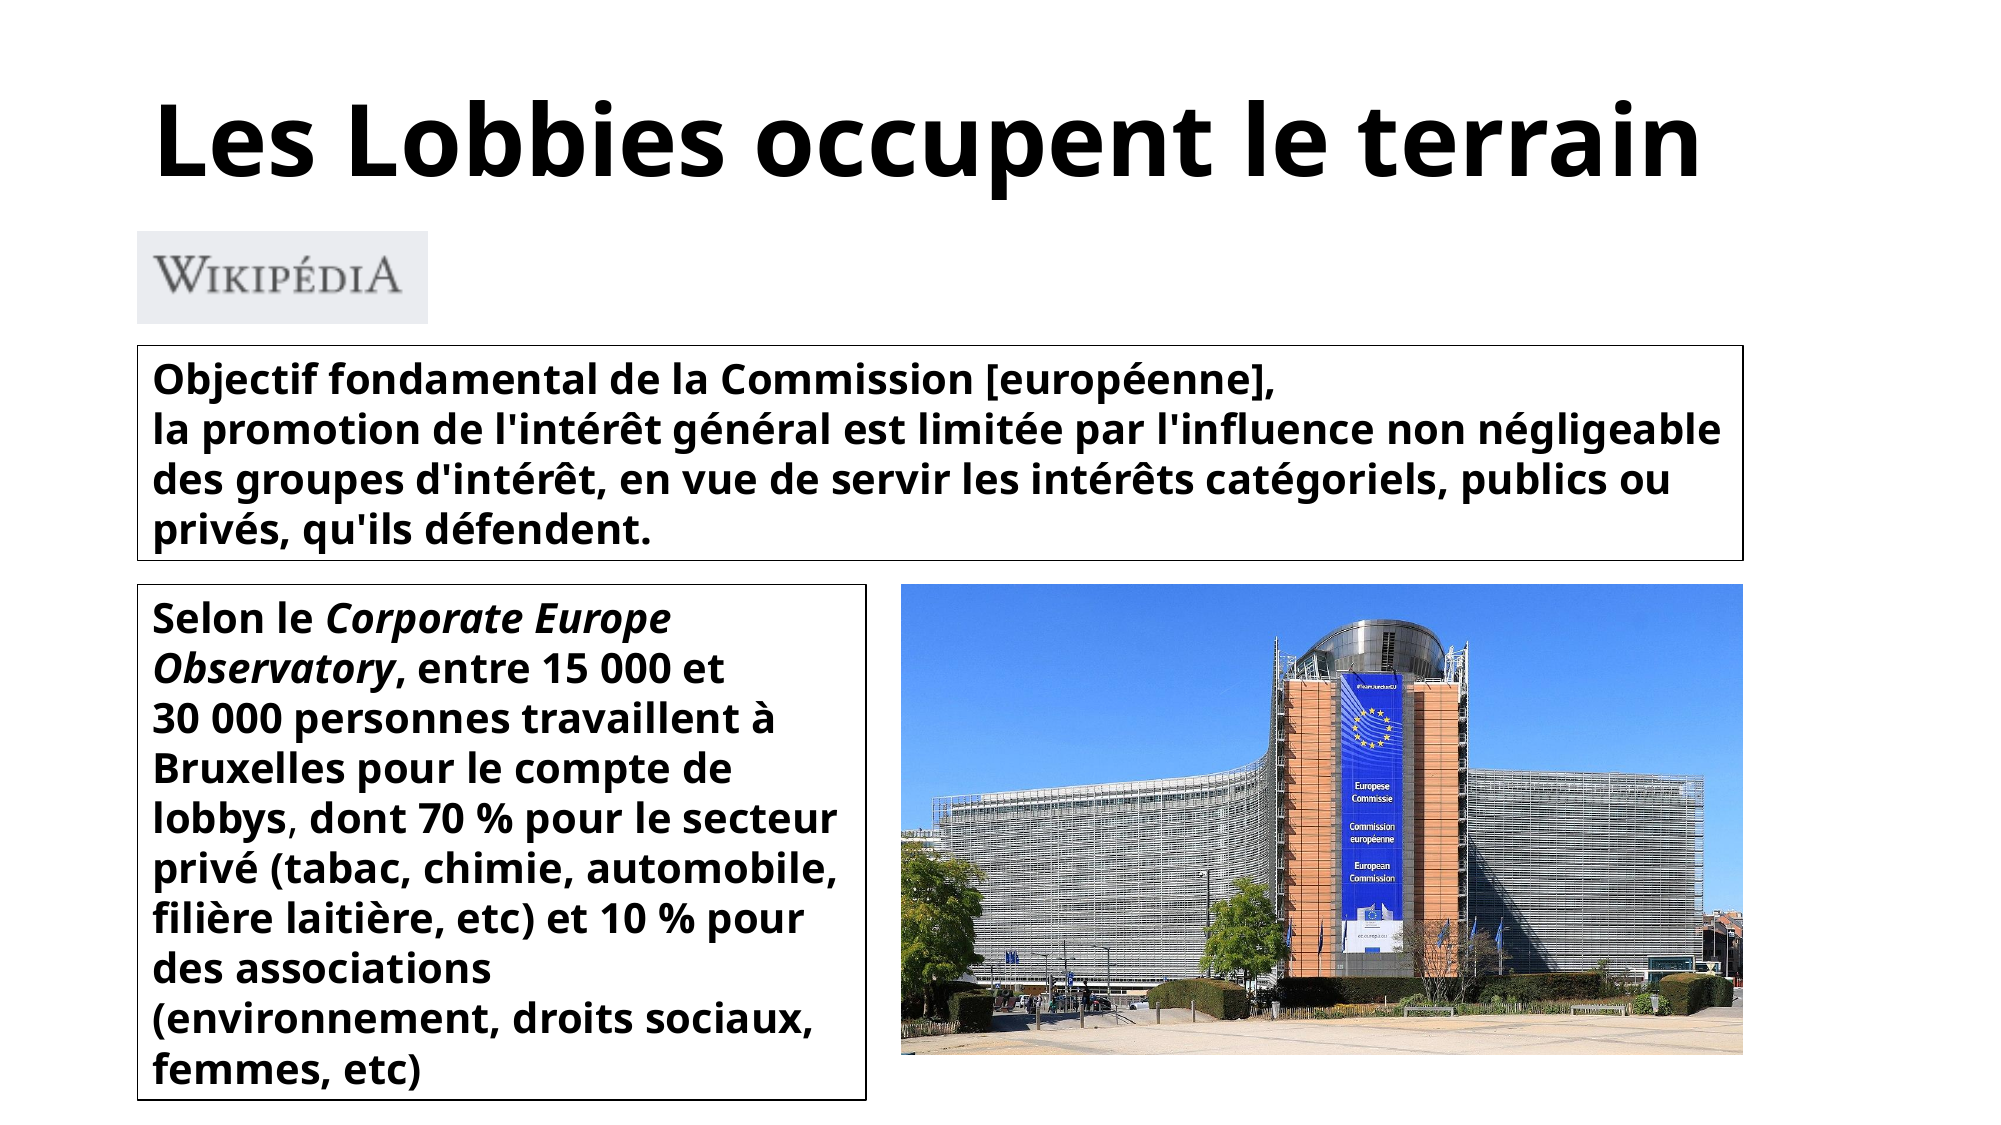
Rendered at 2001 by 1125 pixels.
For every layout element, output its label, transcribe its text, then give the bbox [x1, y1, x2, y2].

picture [137, 231, 428, 324]
title Les Lobbies occupent le terrain [137, 35, 1863, 253]
text_box Selon le Corporate Europe Observatory, entre 15 000 et 30 000 personnes travaillent à Bruxelles pour le compte de lobbys, dont 70 % pour le secteur privé (tabac, chimie, automobile, filière laitière, etc) et 10 % pour des associations (environnement, droits sociaux, femmes, etc) [137, 584, 866, 1100]
picture [901, 584, 1743, 1055]
text_box Objectif fondamental de la Commission [européenne], la promotion de l'intérêt général est limitée par l'influence non négligeable des groupes d'intérêt, en vue de servir les intérêts catégoriels, publics ou privés, qu'ils défendent. [137, 345, 1743, 561]
